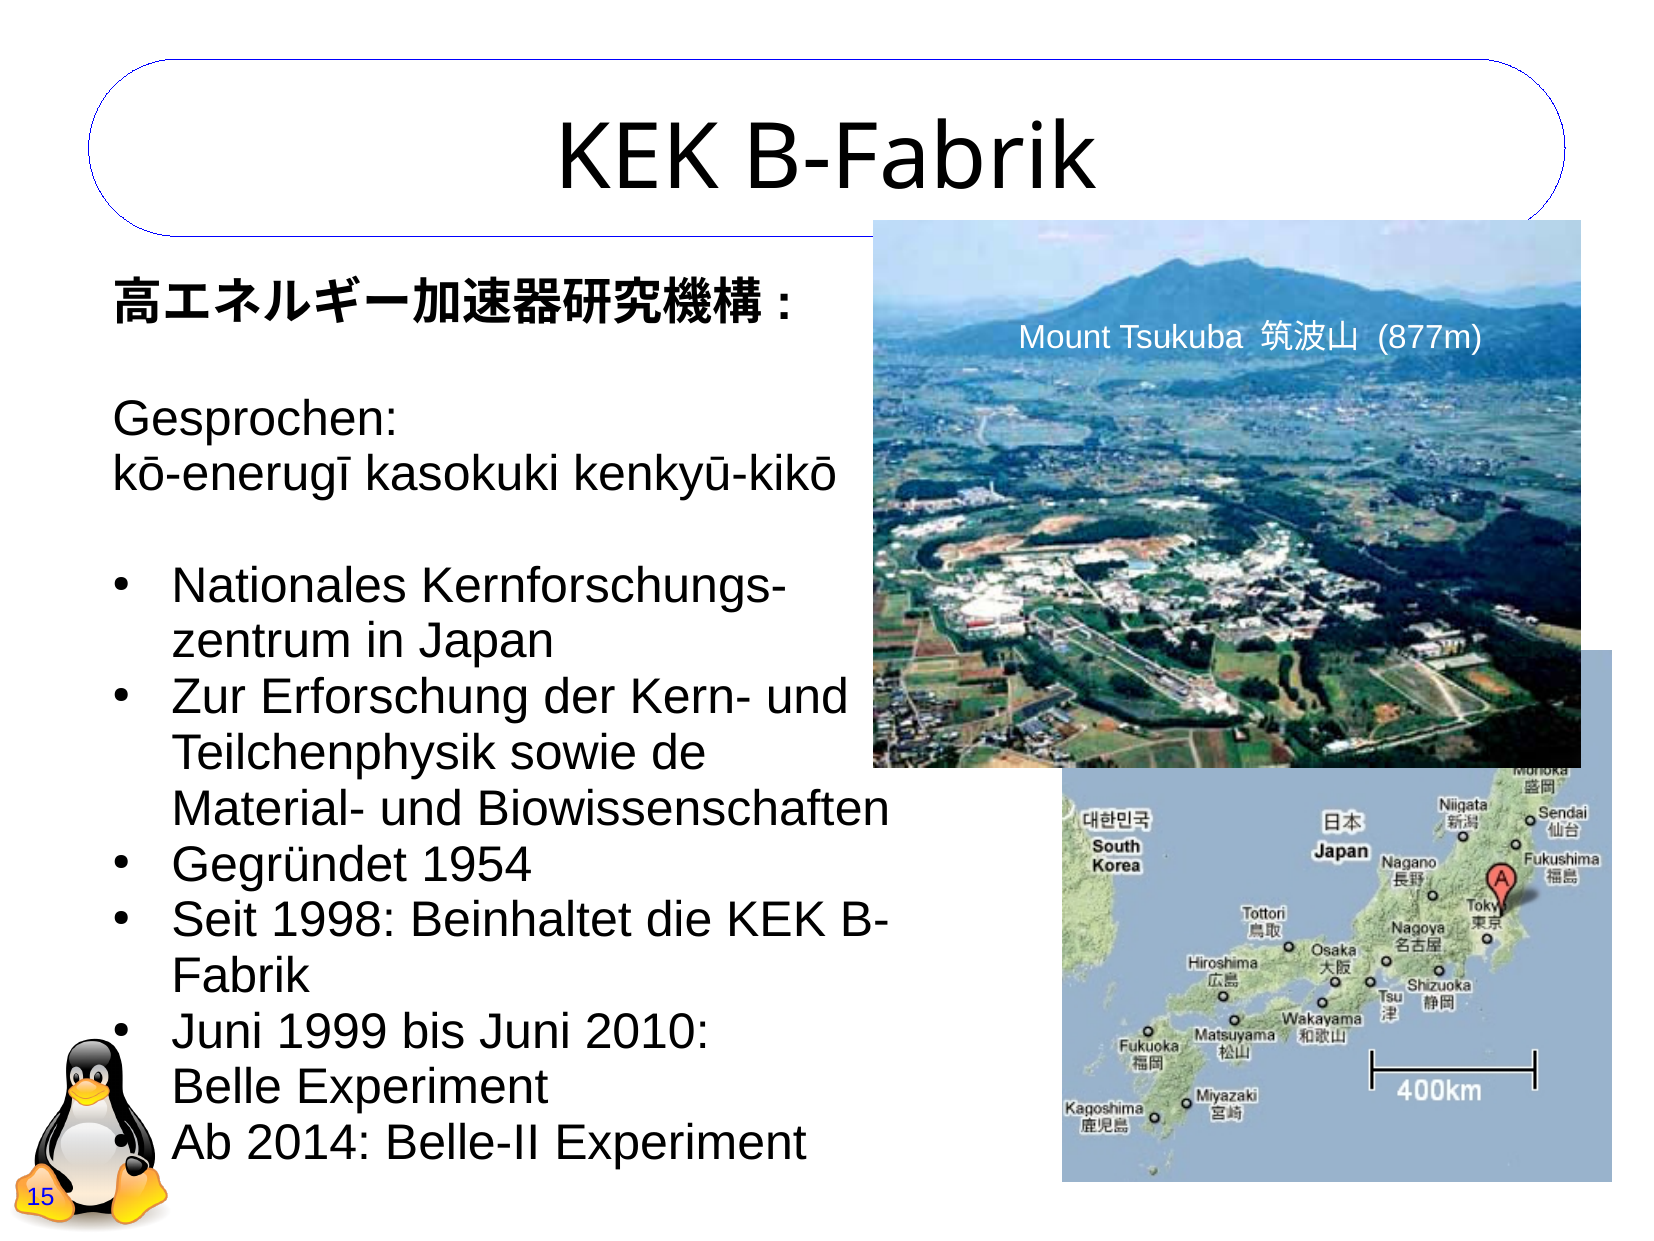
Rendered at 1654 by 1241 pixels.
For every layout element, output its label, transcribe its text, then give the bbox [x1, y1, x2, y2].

picture [873, 220, 1612, 1182]
text_box Mount Tsukuba 筑波山 (877m) [1003, 302, 1499, 356]
title KEK B-Fabrik [82, 56, 1571, 250]
picture [2, 1030, 178, 1241]
text_box 高エネルギー加速器研究機構: Gesprochen: kō-enerugī kasokuki kenkyū-kikō Nationales Kernforschungs- zentrum in Japan Zur Erforschung der Kern- und Teilchenphysik sowie de Material- und Biowissenschaften Gegründet 1954 Seit 1998: Beinhaltet die KEK B-Fabrik Juni 1999 bis Juni 2010: Belle Experiment Ab 2014: Belle-II Experiment [112, 265, 1004, 1161]
